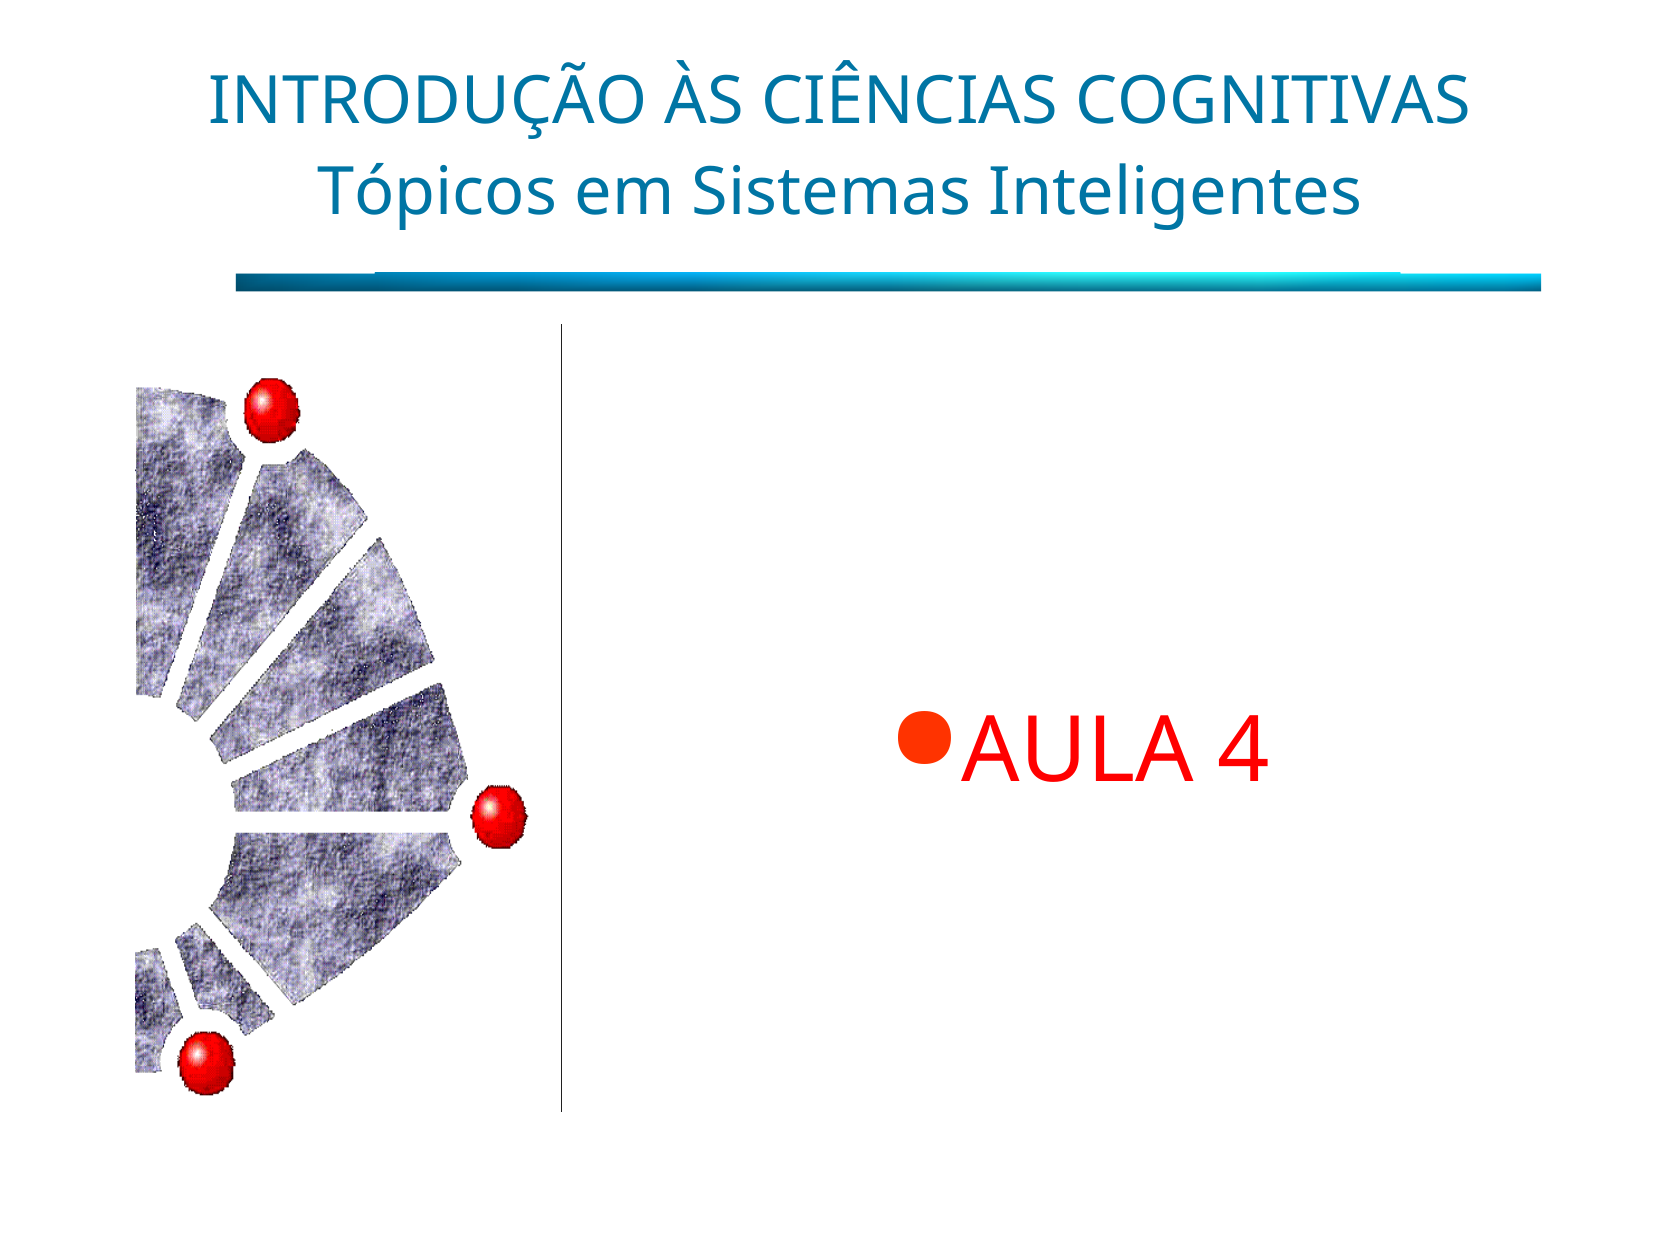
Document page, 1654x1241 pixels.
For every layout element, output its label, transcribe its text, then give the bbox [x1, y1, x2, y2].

picture [125, 272, 1654, 295]
chart [135, 324, 562, 1112]
subtitle AULA 4 [553, 309, 1534, 1182]
title INTRODUÇÃO ÀS CIÊNCIAS COGNITIVAS Tópicos em Sistemas Inteligentes [61, 35, 1620, 250]
